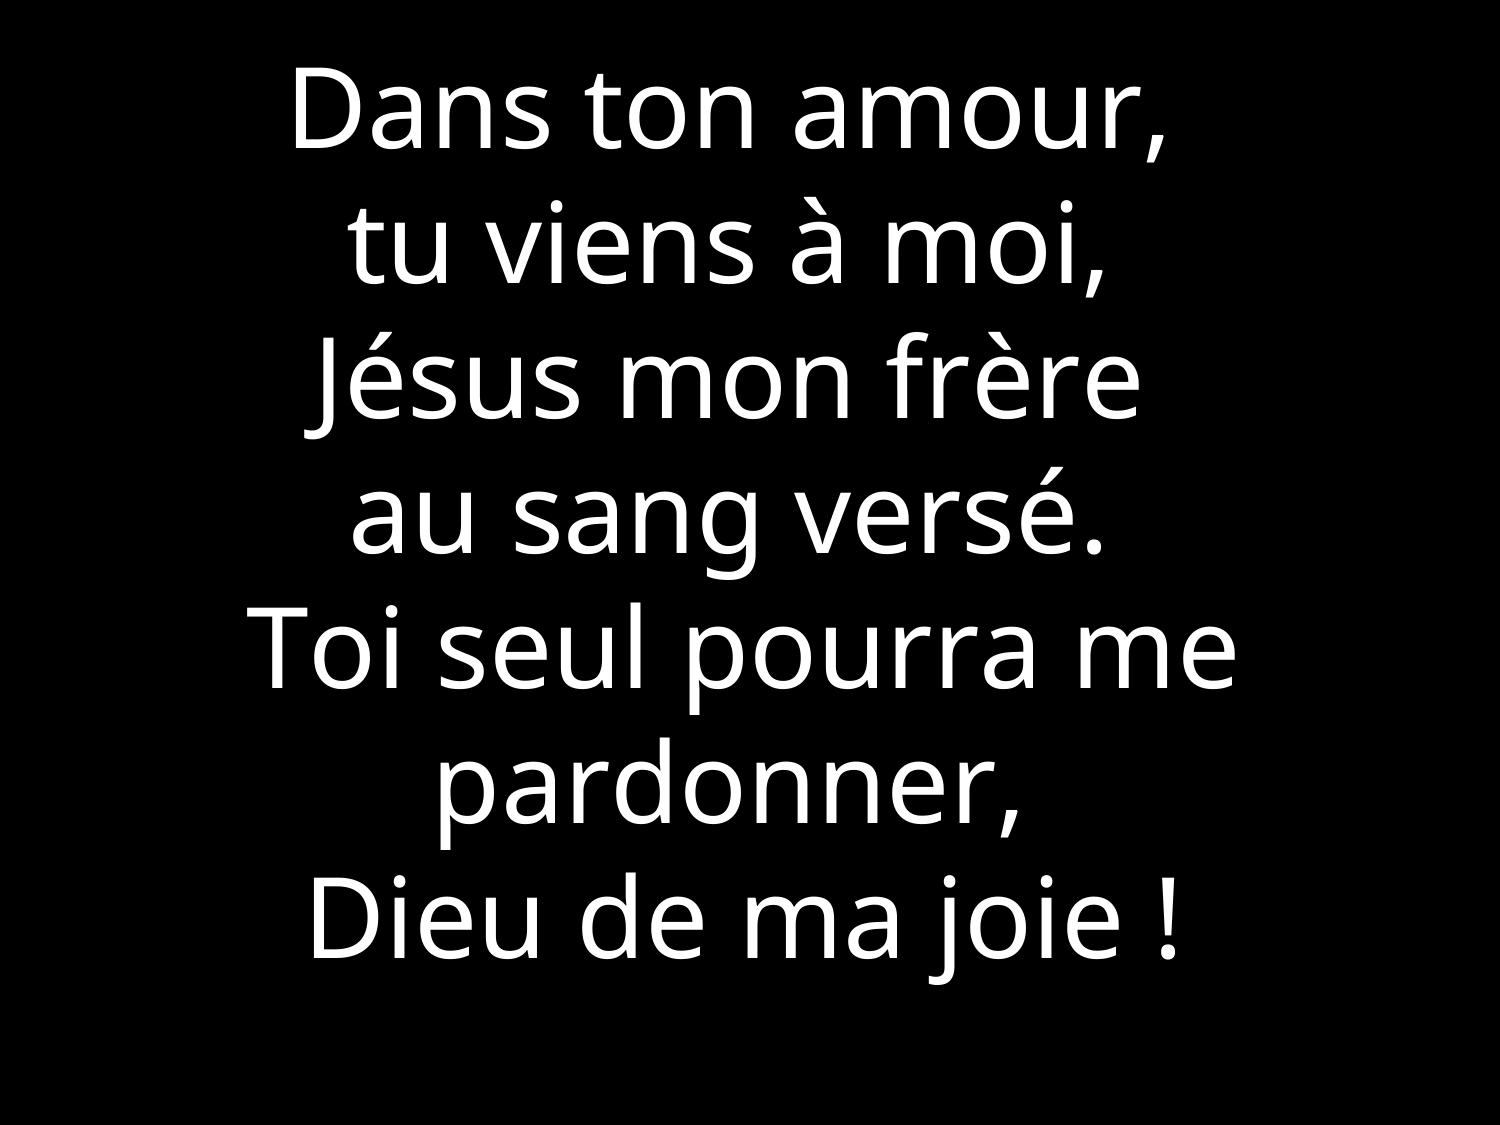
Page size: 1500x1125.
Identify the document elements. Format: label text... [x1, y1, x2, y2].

text_box Dans ton amour, tu viens à moi, Jésus mon frère au sang versé. Toi seul pourra me pardonner, Dieu de ma joie ! [29, 66, 1459, 591]
